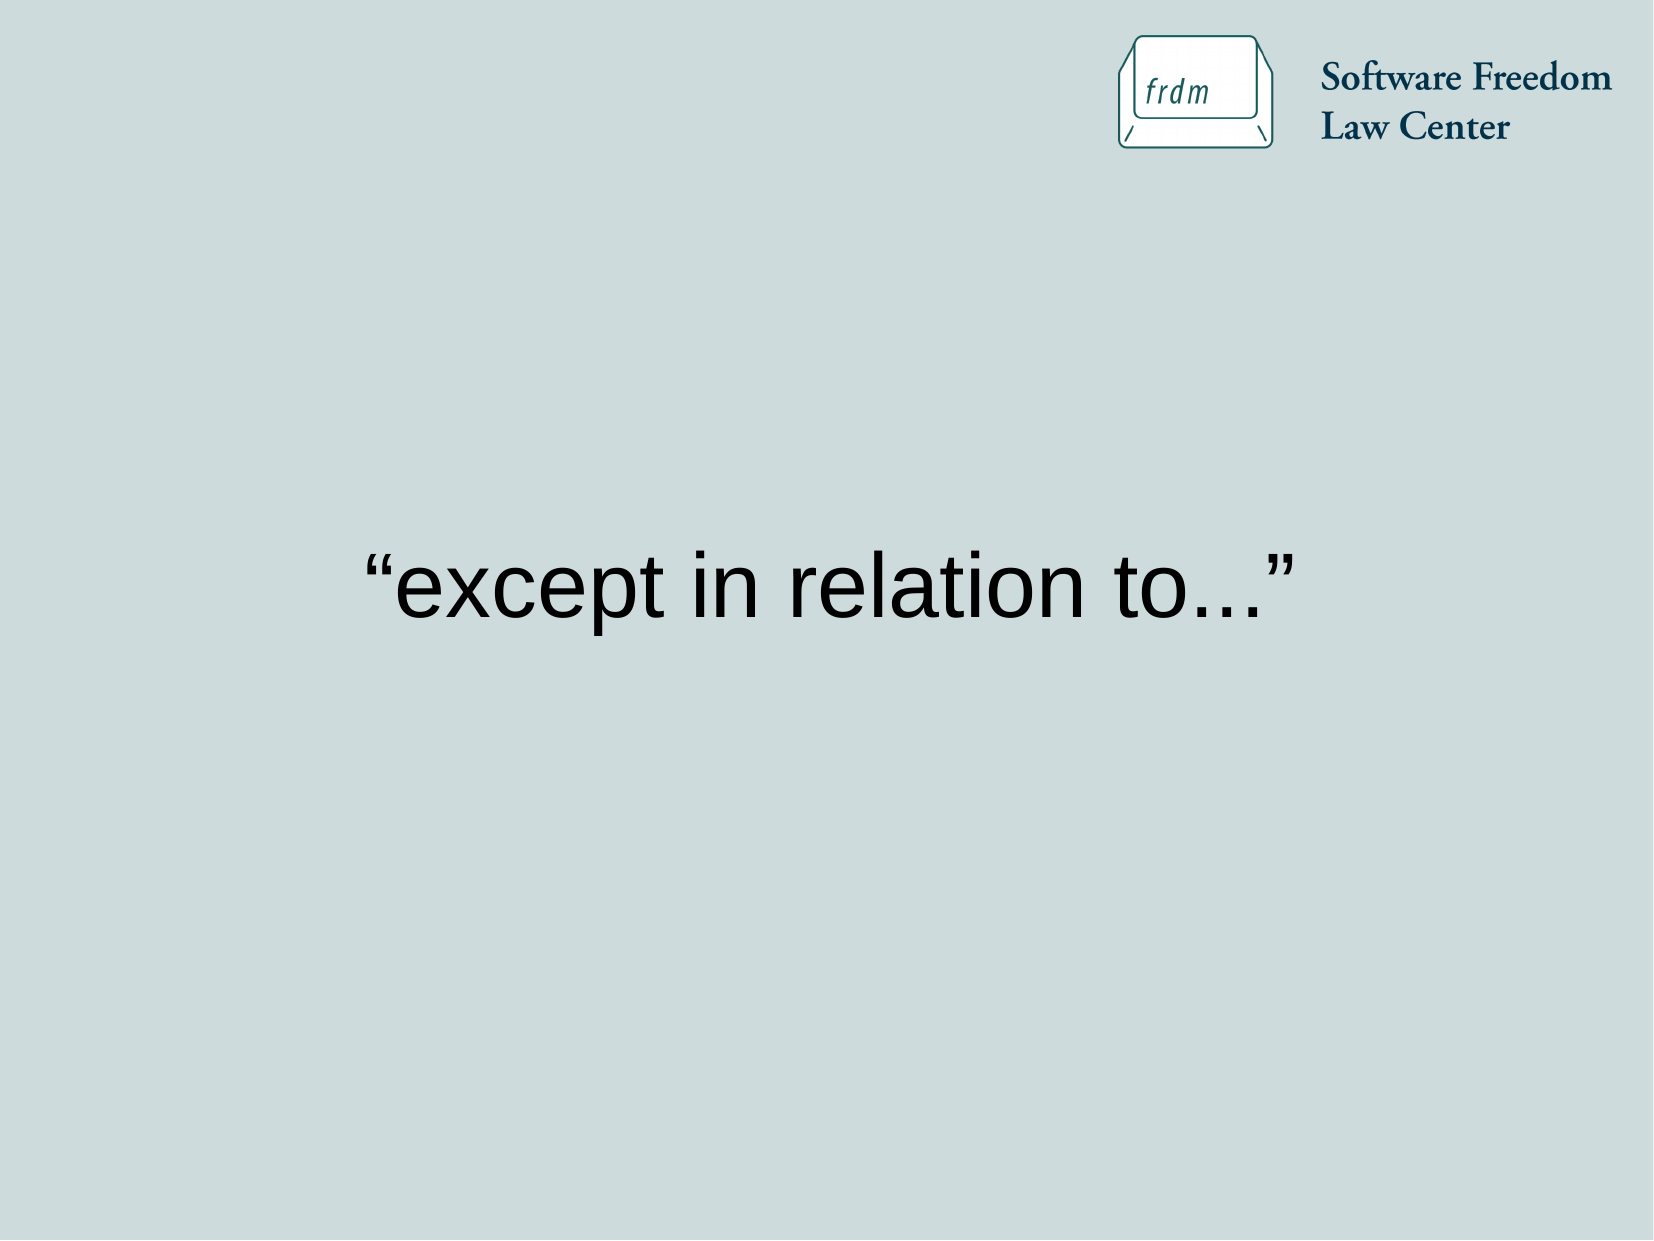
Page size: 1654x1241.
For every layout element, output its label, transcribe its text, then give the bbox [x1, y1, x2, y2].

title “except in relation to...” [86, 487, 1576, 680]
picture [1118, 35, 1613, 151]
